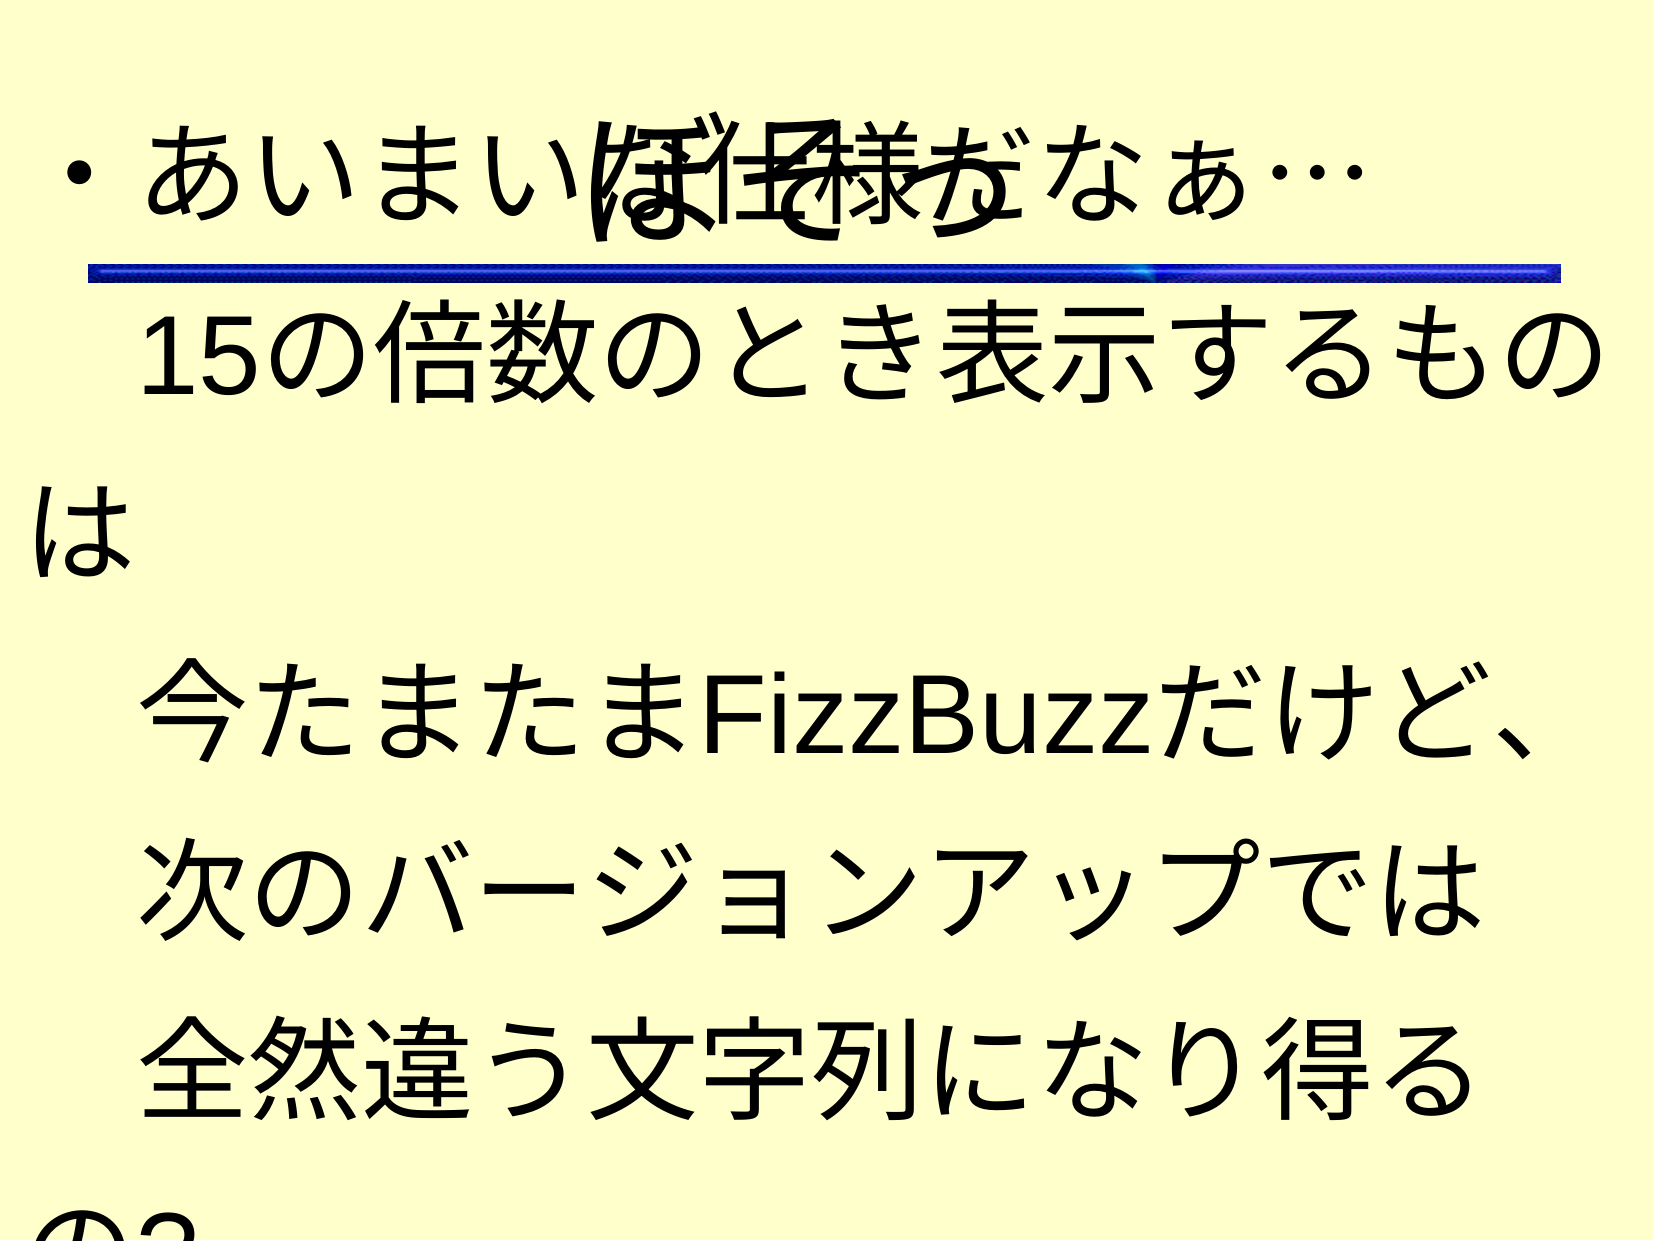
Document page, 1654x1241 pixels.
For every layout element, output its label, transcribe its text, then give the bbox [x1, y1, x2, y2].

title ・あいまいな仕様だなぁ… 15の倍数のとき表示するものは 今たまたまFizzBuzzだけど、 次のバージョンアップでは 全然違う文字列になり得るの? [23, 364, 1619, 1028]
picture [88, 264, 1561, 283]
title ぼそっ [59, 73, 1548, 266]
